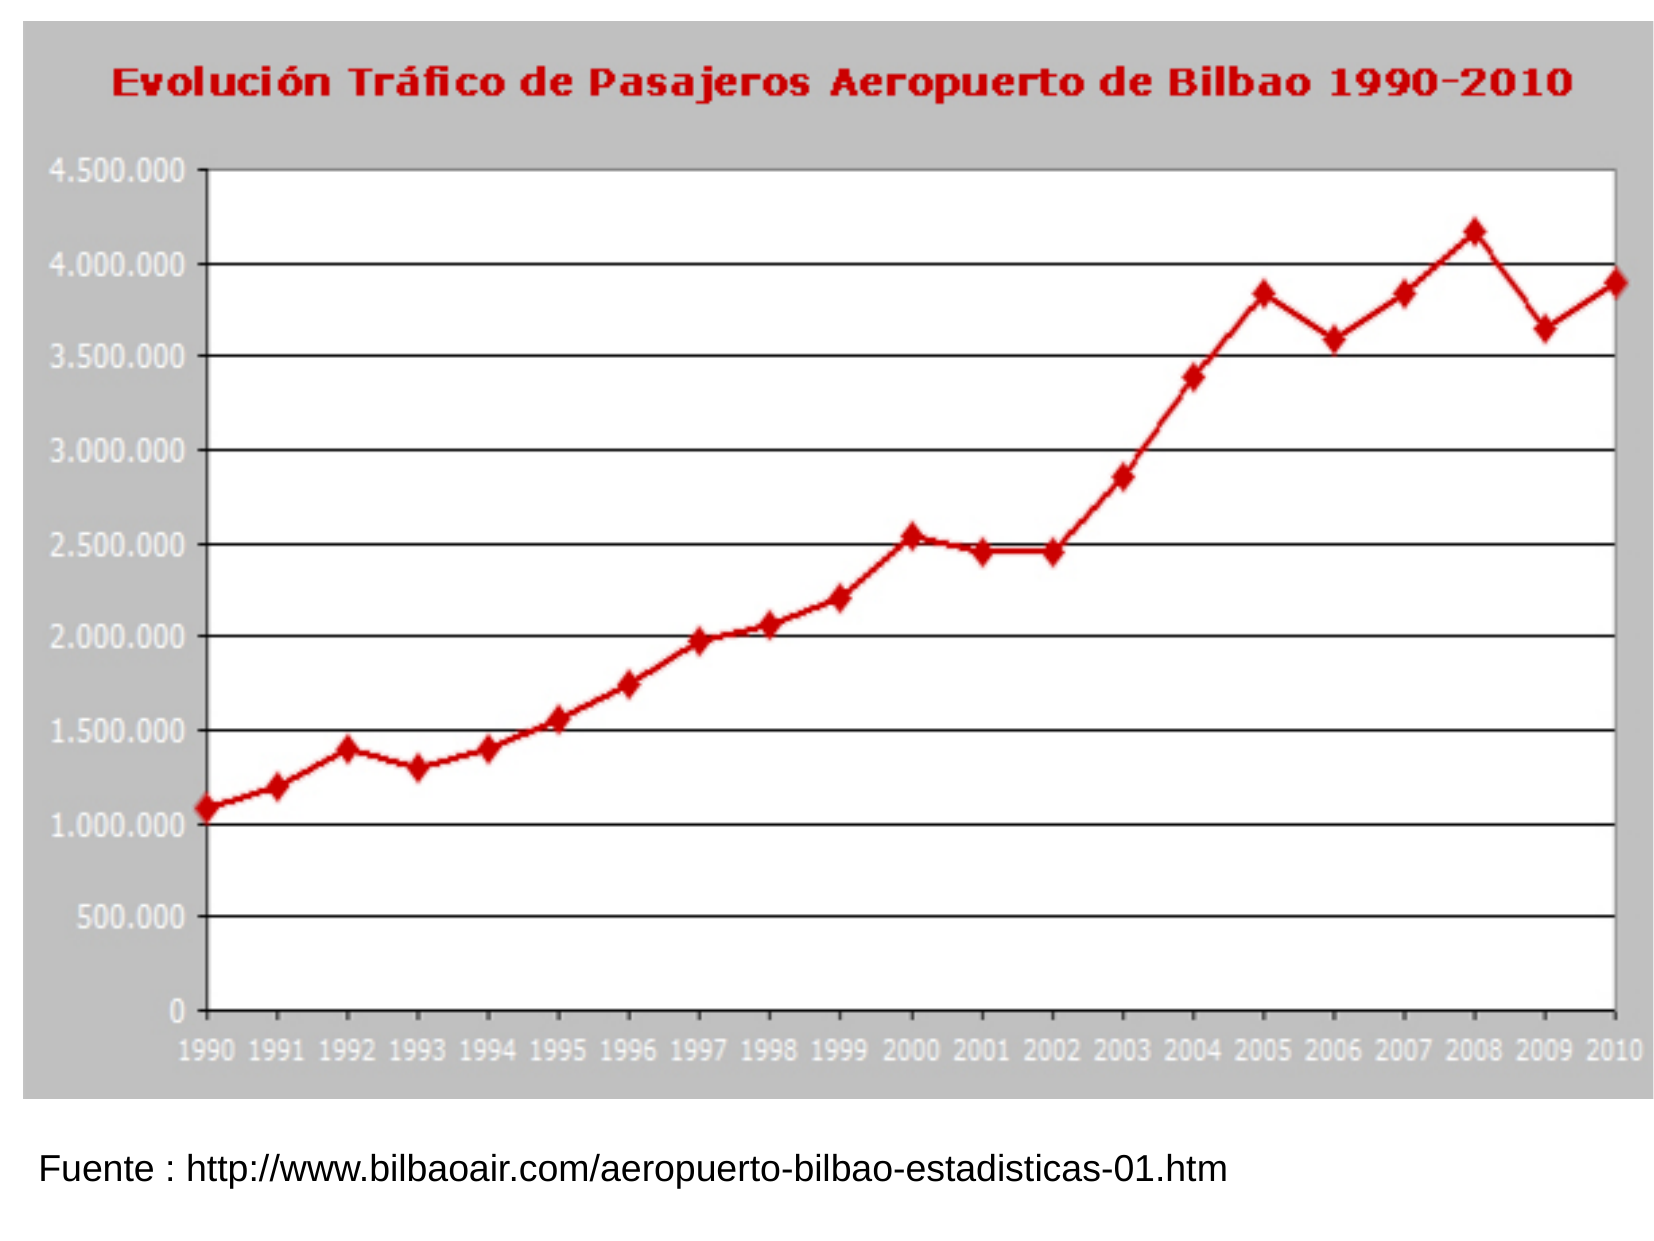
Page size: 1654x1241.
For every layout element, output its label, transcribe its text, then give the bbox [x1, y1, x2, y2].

picture [23, 21, 1654, 1099]
text_box Fuente : http://www.bilbaoair.com/aeropuerto-bilbao-estadisticas-01.htm [23, 1139, 1636, 1197]
